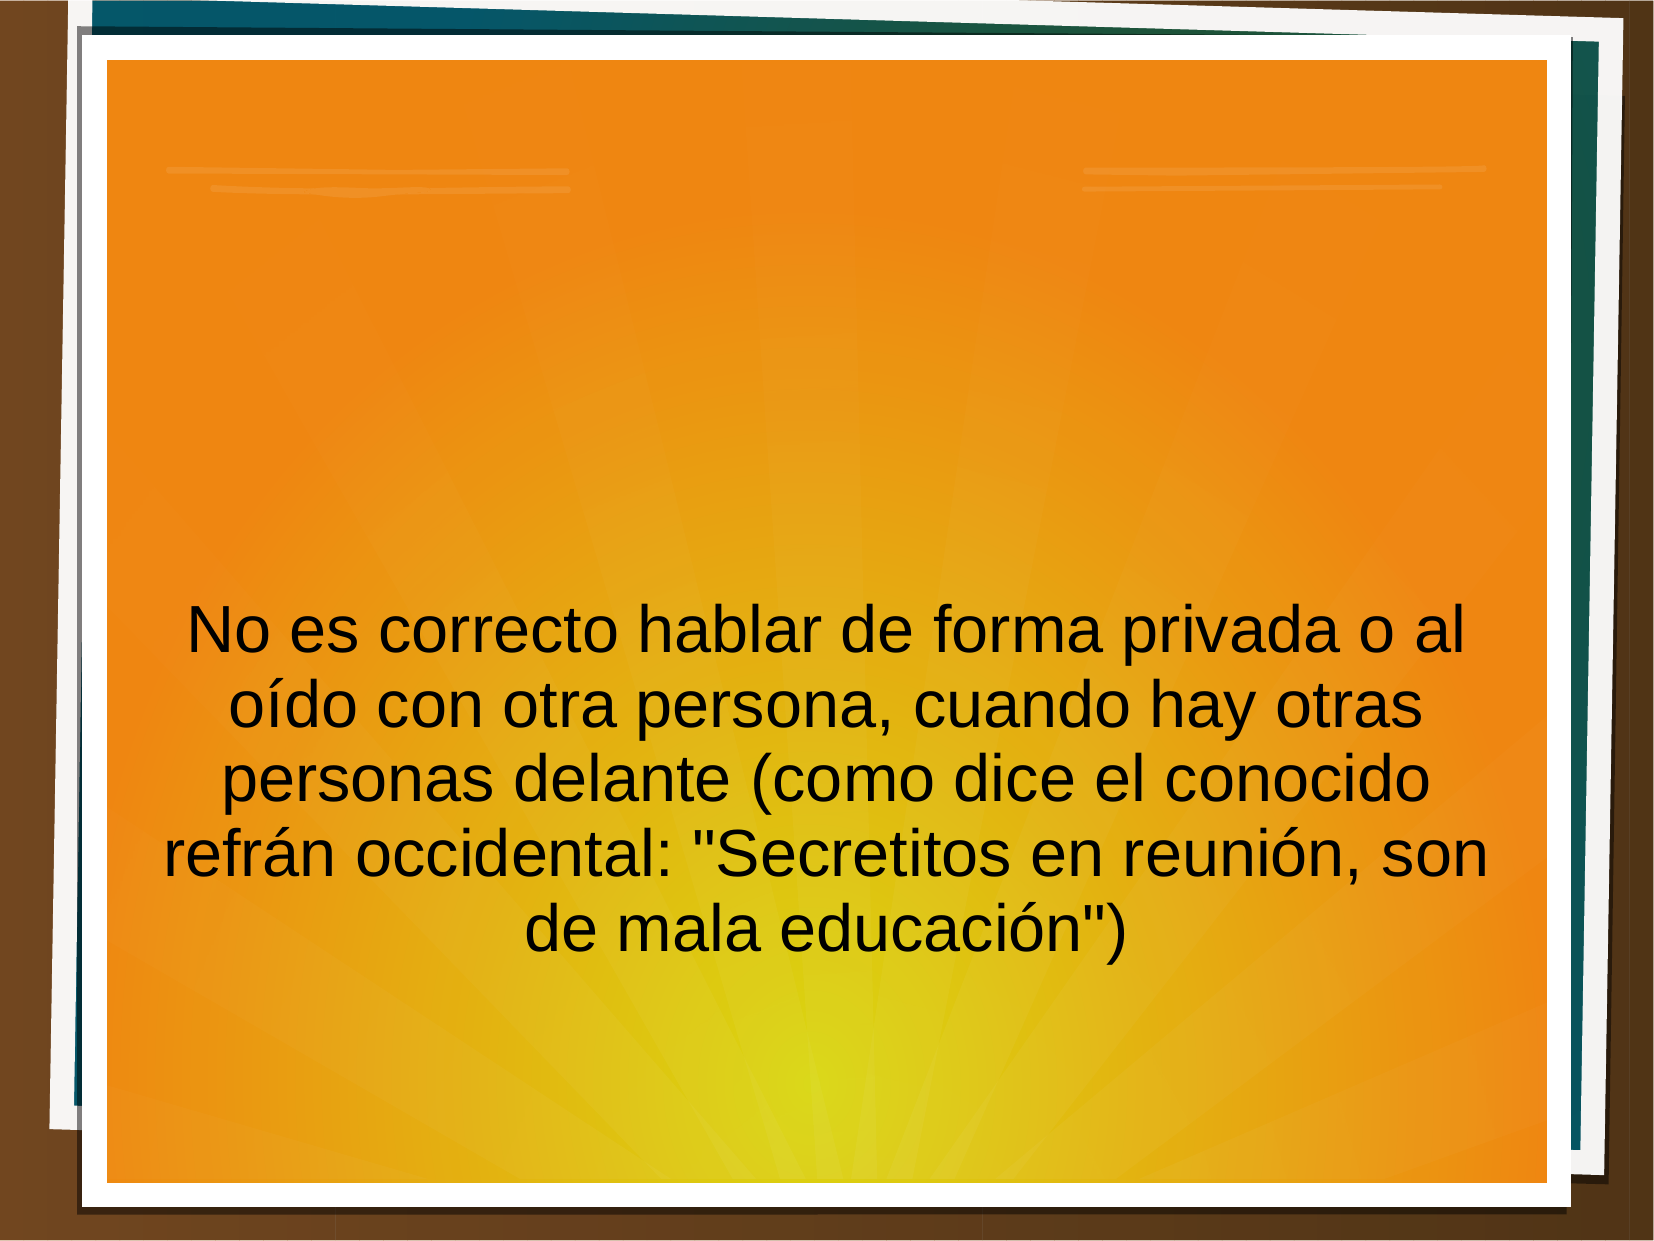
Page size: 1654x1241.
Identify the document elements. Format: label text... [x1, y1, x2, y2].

subtitle No es correcto hablar de forma privada o al oído con otra persona, cuando hay otras personas delante (como dice el conocido refrán occidental: "Secretitos en reunión, son de mala educación") [162, 299, 1492, 1241]
